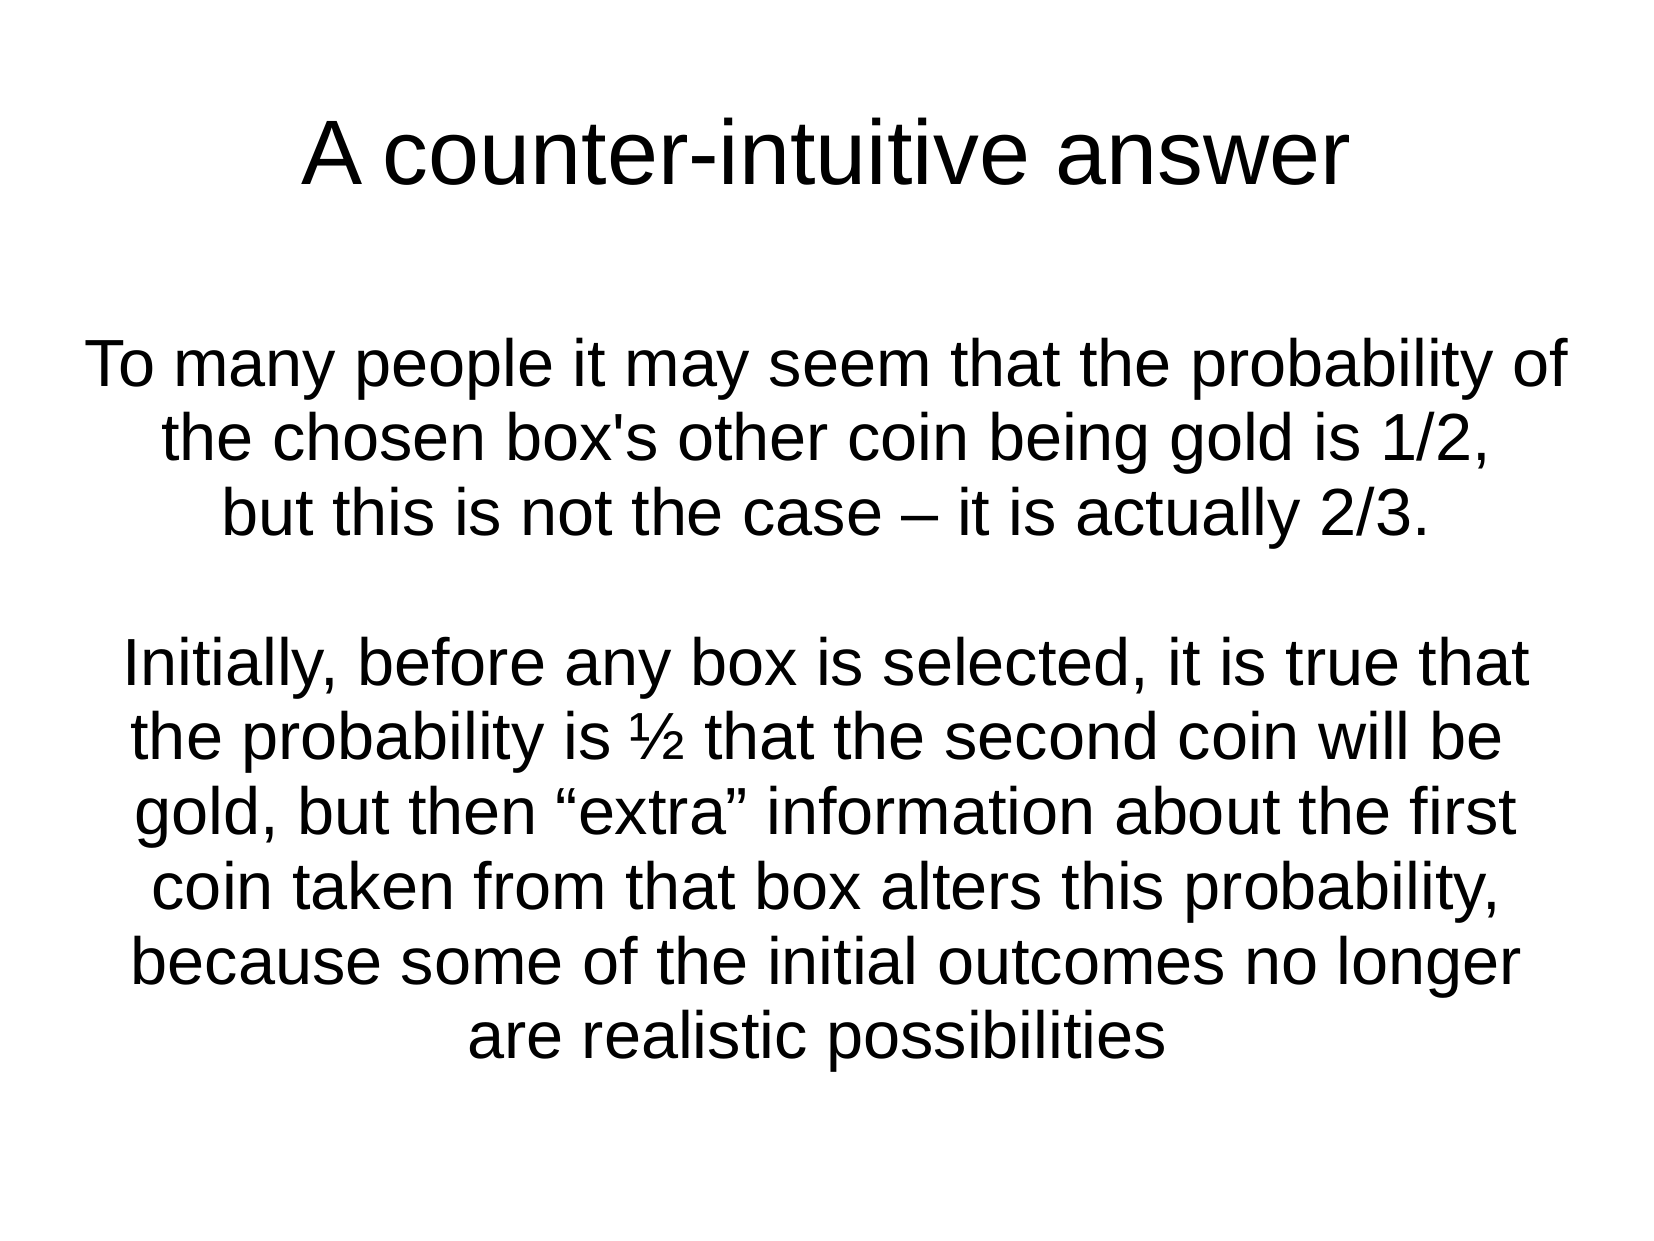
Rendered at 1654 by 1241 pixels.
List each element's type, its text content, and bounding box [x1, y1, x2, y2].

subtitle To many people it may seem that the probability of the chosen box's other coin being gold is 1/2, but this is not the case – it is actually 2/3. Initially, before any box is selected, it is true that the probability is ½ that the second coin will be gold, but then “extra” information about the first coin taken from that box alters this probability, because some of the initial outcomes no longer are realistic possibilities [82, 297, 1571, 1102]
title A counter-intuitive answer [82, 56, 1571, 250]
